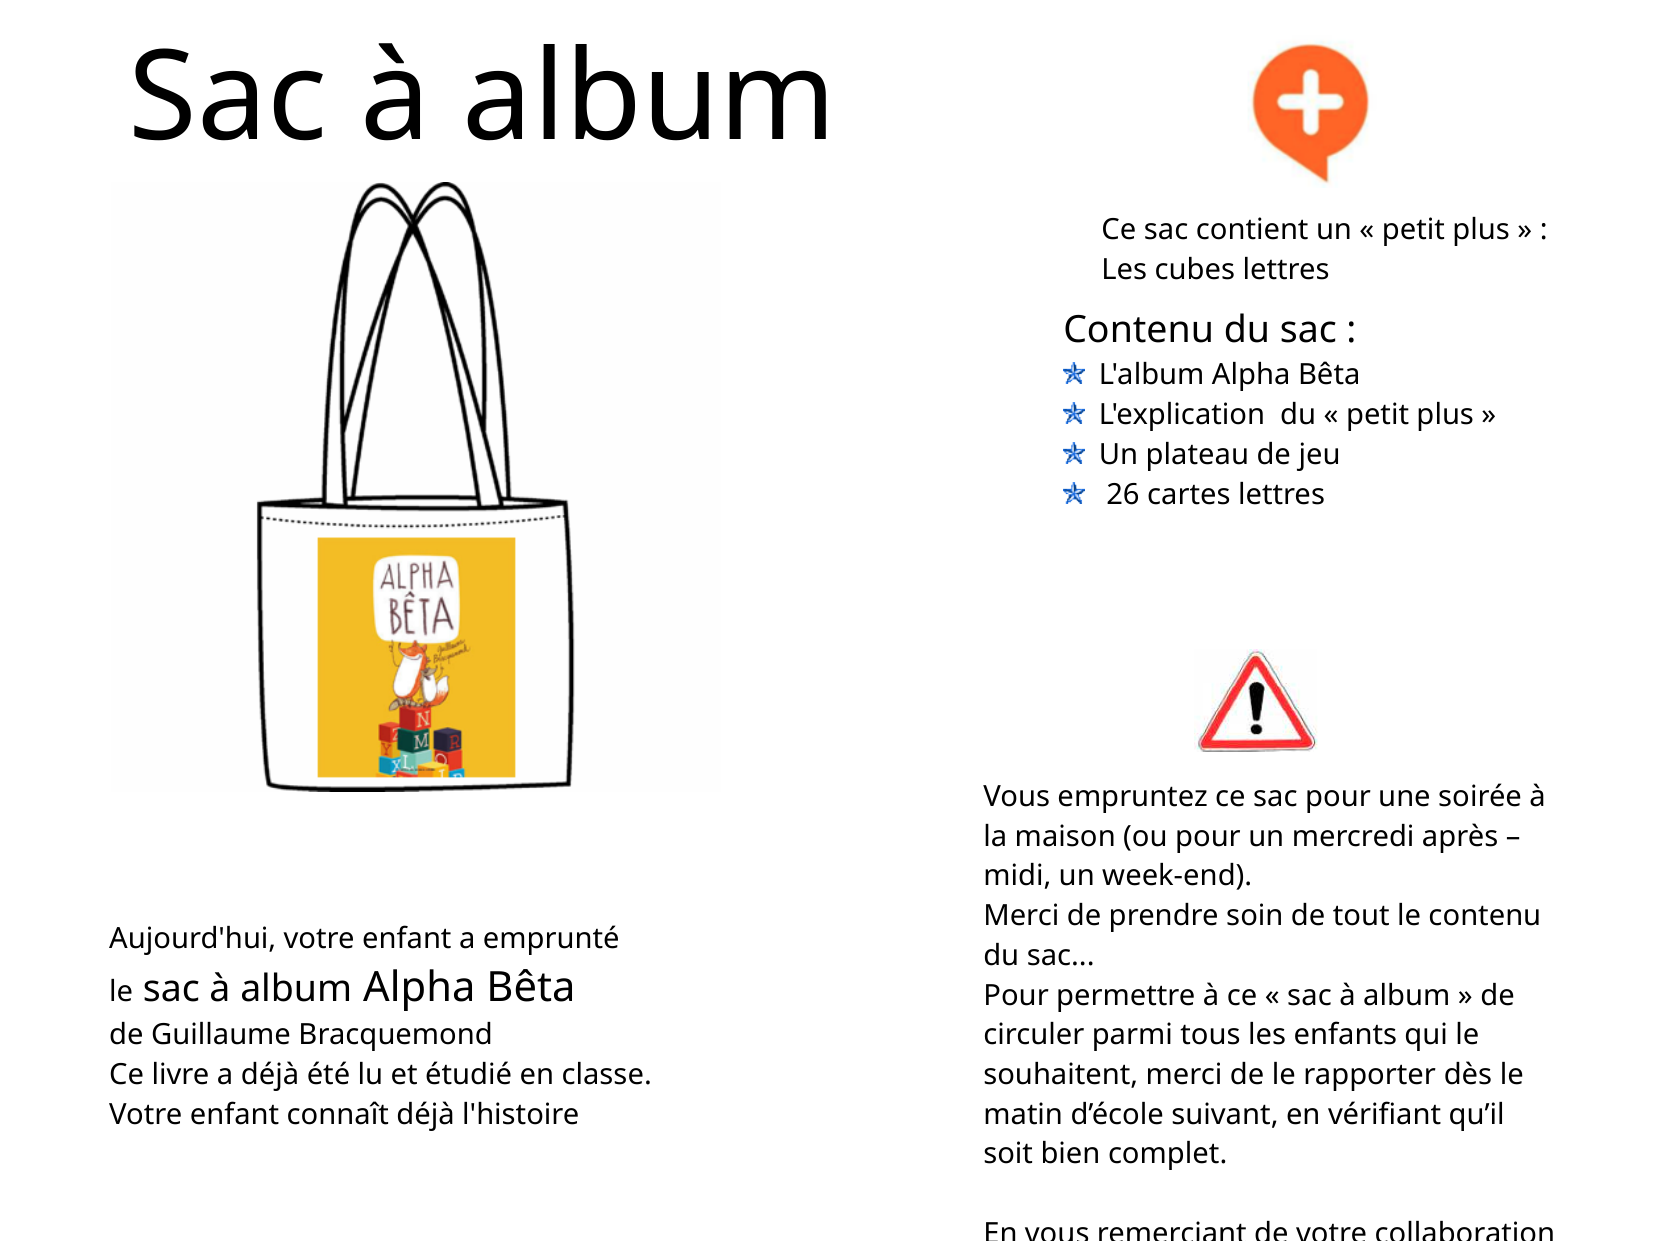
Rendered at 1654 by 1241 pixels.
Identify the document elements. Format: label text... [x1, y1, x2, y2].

text_box Aujourd'hui, votre enfant a emprunté le sac à album Alpha Bêta de Guillaume Bracquemond Ce livre a déjà été lu et étudié en classe. Votre enfant connaît déjà l'histoire [94, 909, 827, 1204]
text_box Contenu du sac : L'album Alpha Bêta L'explication du « petit plus » Un plateau de jeu 26 cartes lettres [1048, 295, 1581, 849]
text_box Ce sac contient un « petit plus » : Les cubes lettres [1086, 200, 1571, 295]
text_box Sac à album [106, 0, 898, 320]
text_box Vous empruntez ce sac pour une soirée à la maison (ou pour un mercredi après – midi, un week-end). Merci de prendre soin de tout le contenu du sac... Pour permettre à ce « sac à album » de circuler parmi tous les enfants qui le souhaitent, merci de le rapporter dès le matin d’école suivant, en vérifiant qu’il soit bien complet. En vous remerciant de votre collaboration [968, 767, 1571, 1143]
picture [111, 182, 721, 792]
picture [1188, 637, 1323, 760]
picture [1228, 35, 1383, 189]
